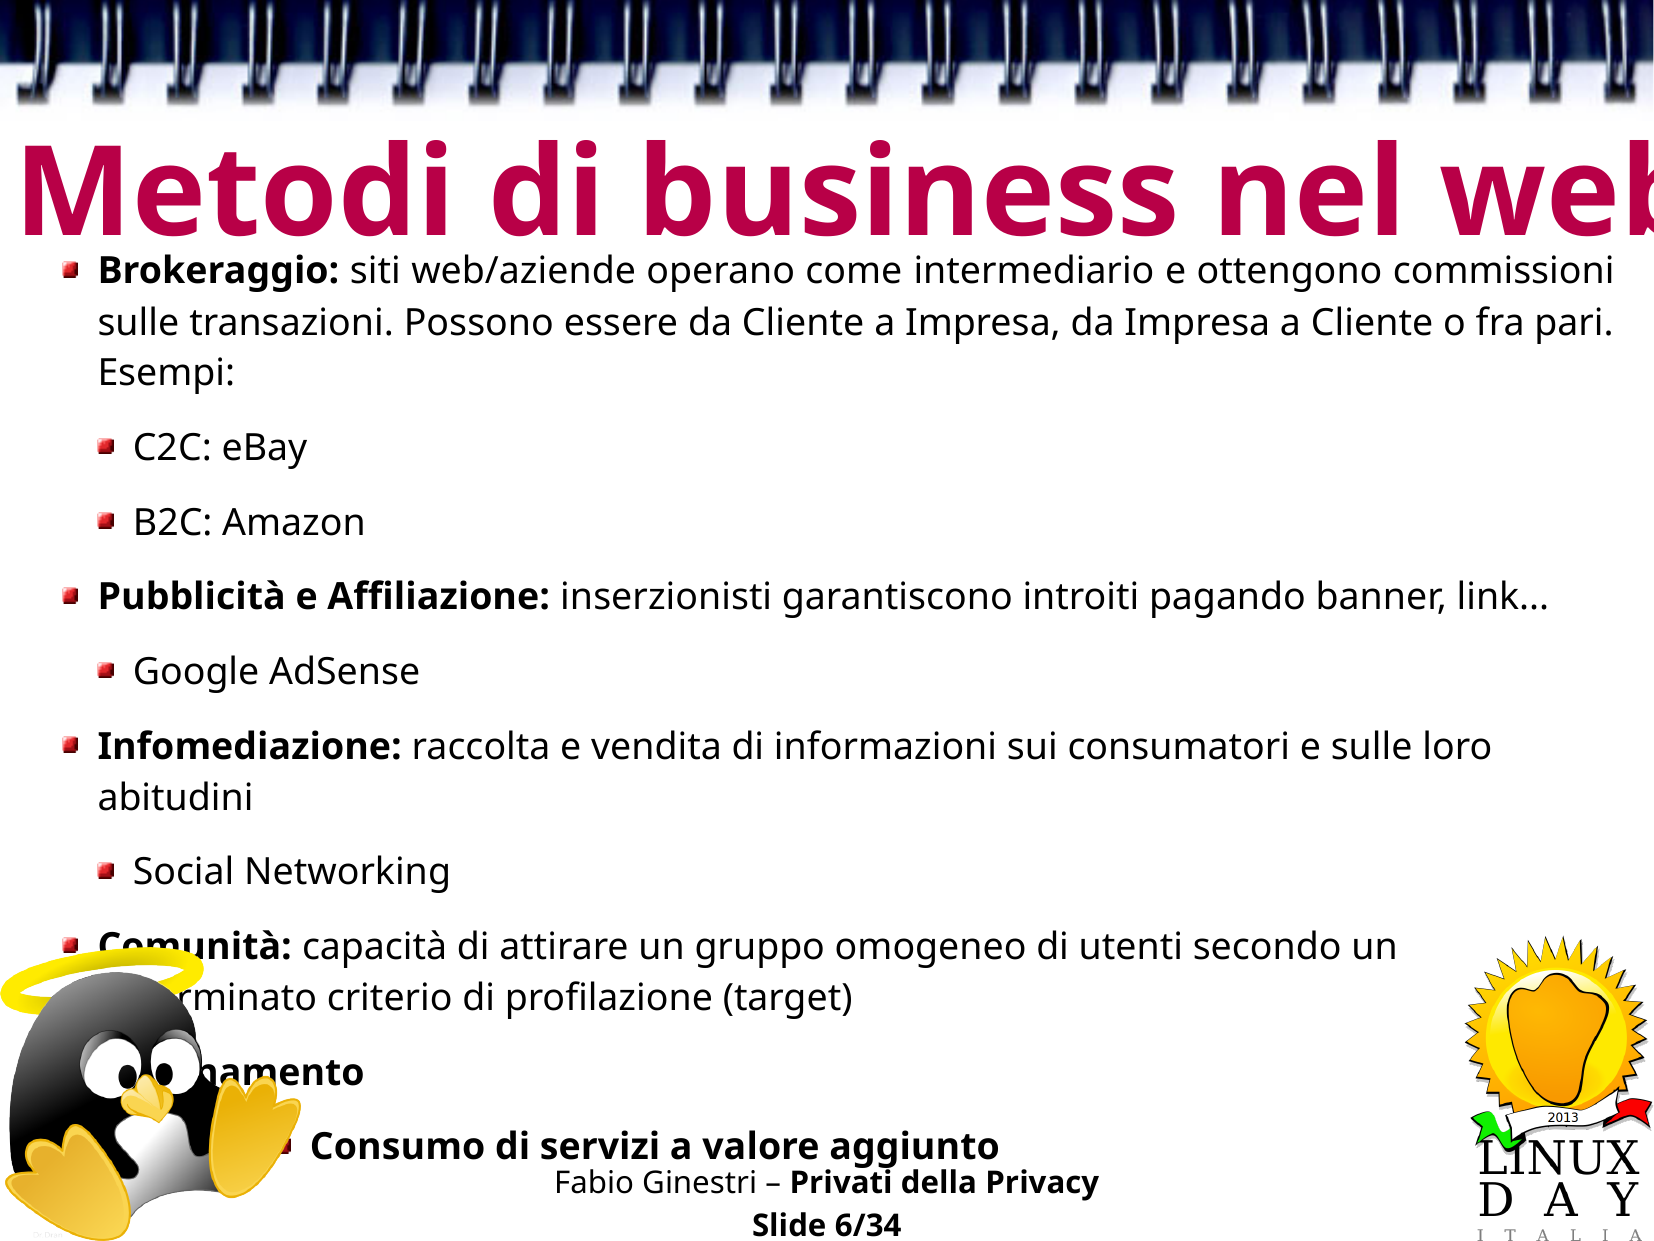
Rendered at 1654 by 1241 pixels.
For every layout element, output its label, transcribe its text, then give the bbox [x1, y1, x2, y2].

picture [0, 947, 301, 1241]
text_box Fabio Ginestri – Privati della Privacy Slide <numero>/34 [550, 1152, 1104, 1241]
text_box Metodi di business nel web [0, 94, 1654, 255]
picture [1464, 935, 1654, 1241]
text_box Brokeraggio: siti web/aziende operano come intermediario e ottengono commissioni sulle transazioni. Possono essere da Cliente a Impresa, da Impresa a Cliente o fra pari. Esempi: C2C: eBay B2C: Amazon Pubblicità e Affiliazione: inserzionisti garantiscono introiti pagando banner, link... Google AdSense Infomediazione: raccolta e vendita di informazioni sui consumatori e sulle loro abitudini Social Networking Comunità: capacità di attirare un gruppo omogeneo di utenti secondo un determinato criterio di profilazione (target) Abbonamento Consumo di servizi a valore aggiunto [11, 236, 1630, 1030]
picture [0, 0, 1654, 94]
